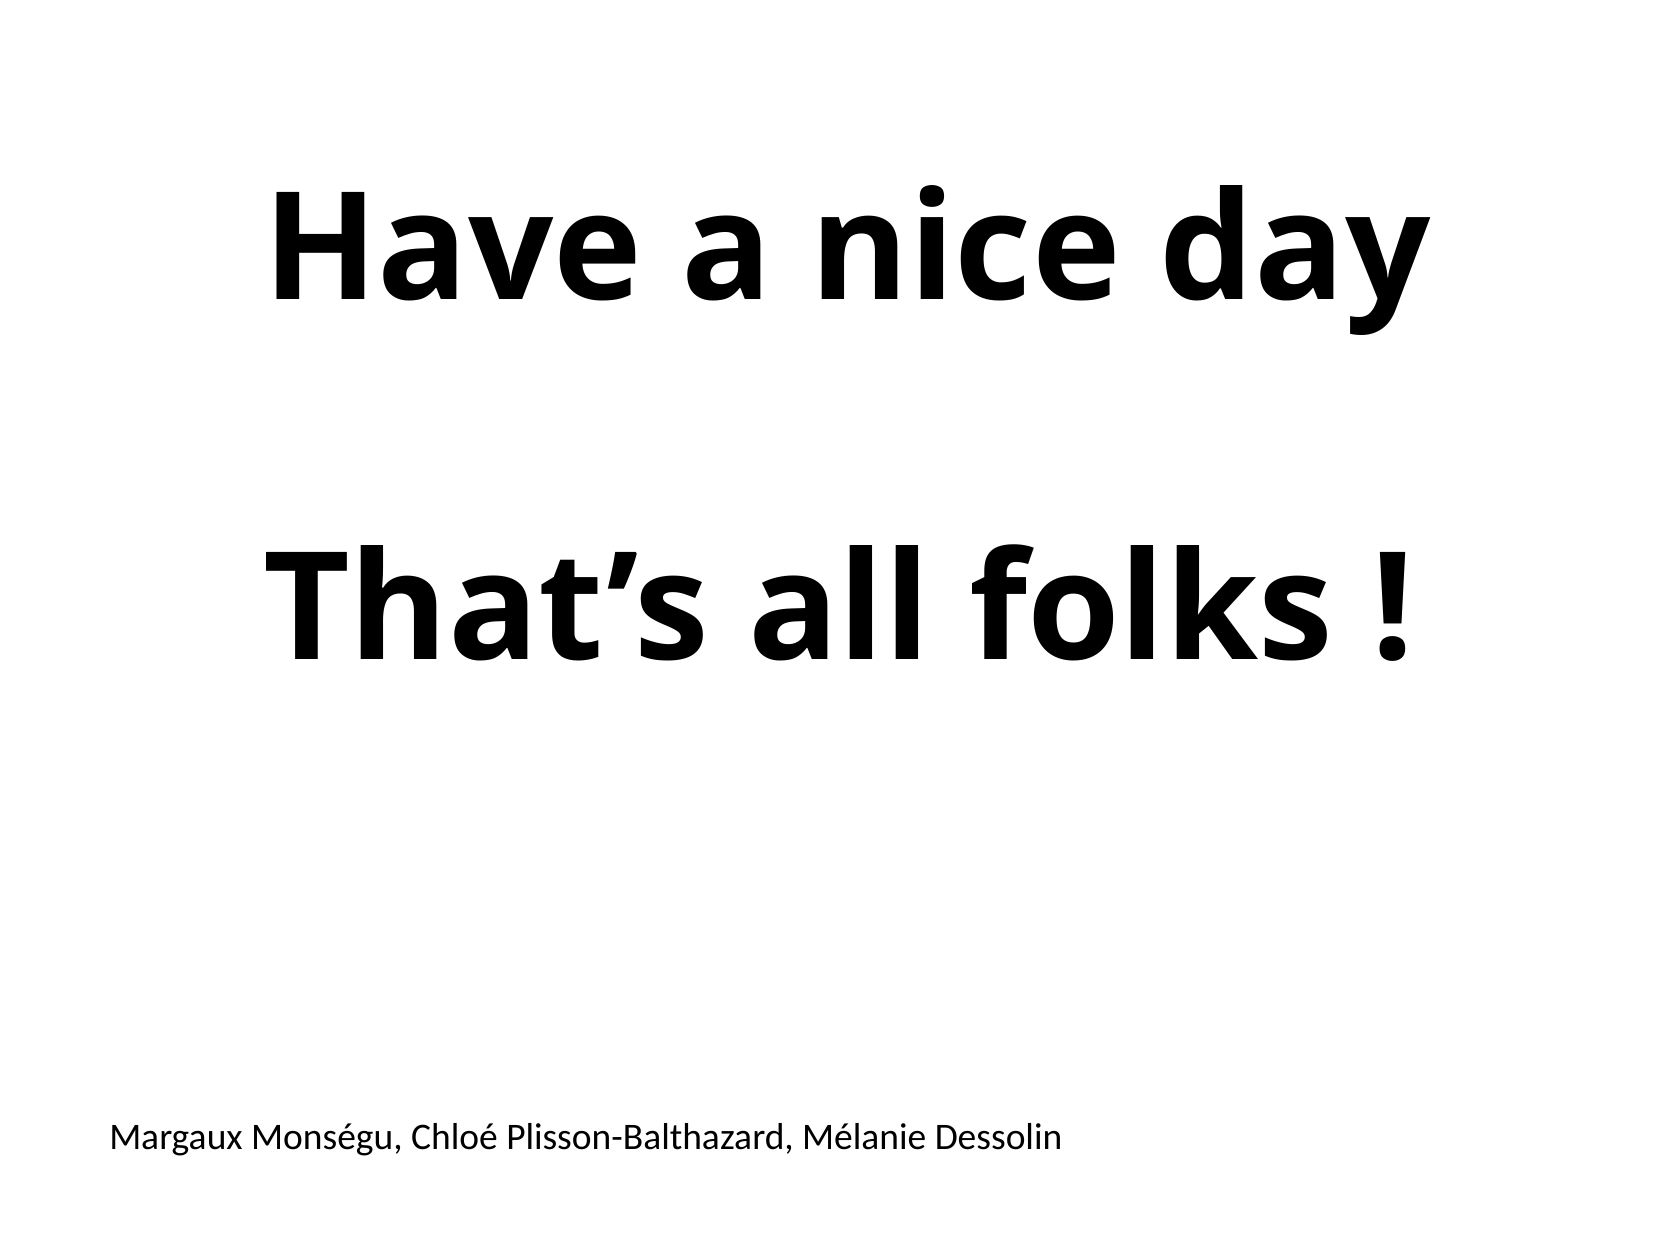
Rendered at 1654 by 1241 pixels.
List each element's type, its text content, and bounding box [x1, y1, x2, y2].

text_box Margaux Monségu, Chloé Plisson-Balthazard, Mélanie Dessolin [94, 1104, 1090, 1165]
text_box Have a nice day That’s all folks ! [248, 141, 1484, 703]
